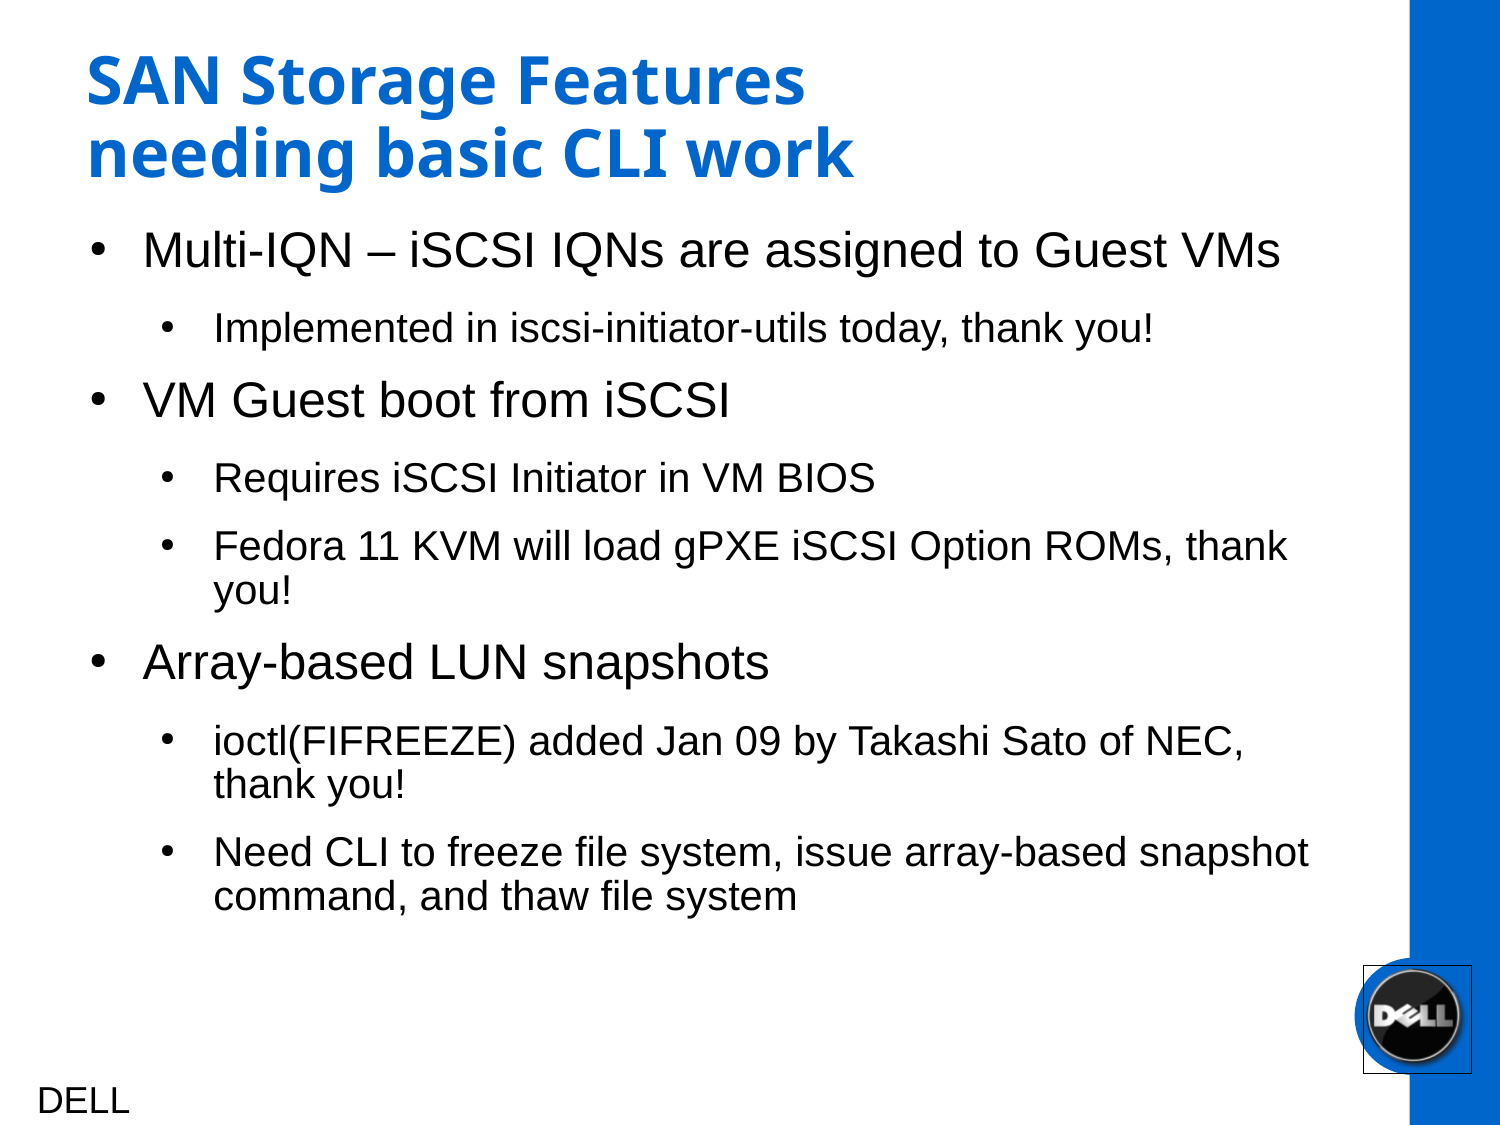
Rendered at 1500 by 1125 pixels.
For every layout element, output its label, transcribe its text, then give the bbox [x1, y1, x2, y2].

list Multi-IQN – iSCSI IQNs are assigned to Guest VMs Implemented in iscsi-initiator-utils today, thank you! VM Guest boot from iSCSI Requires iSCSI Initiator in VM BIOS Fedora 11 KVM will load gPXE iSCSI Option ROMs, thank you! Array-based LUN snapshots ioctl(FIFREEZE) added Jan 09 by Takashi Sato of NEC, thank you! Need CLI to freeze file system, issue array-based snapshot command, and thaw file system [71, 224, 1352, 1073]
picture [1364, 966, 1471, 1073]
title SAN Storage Features needing basic CLI work [71, 19, 1352, 220]
